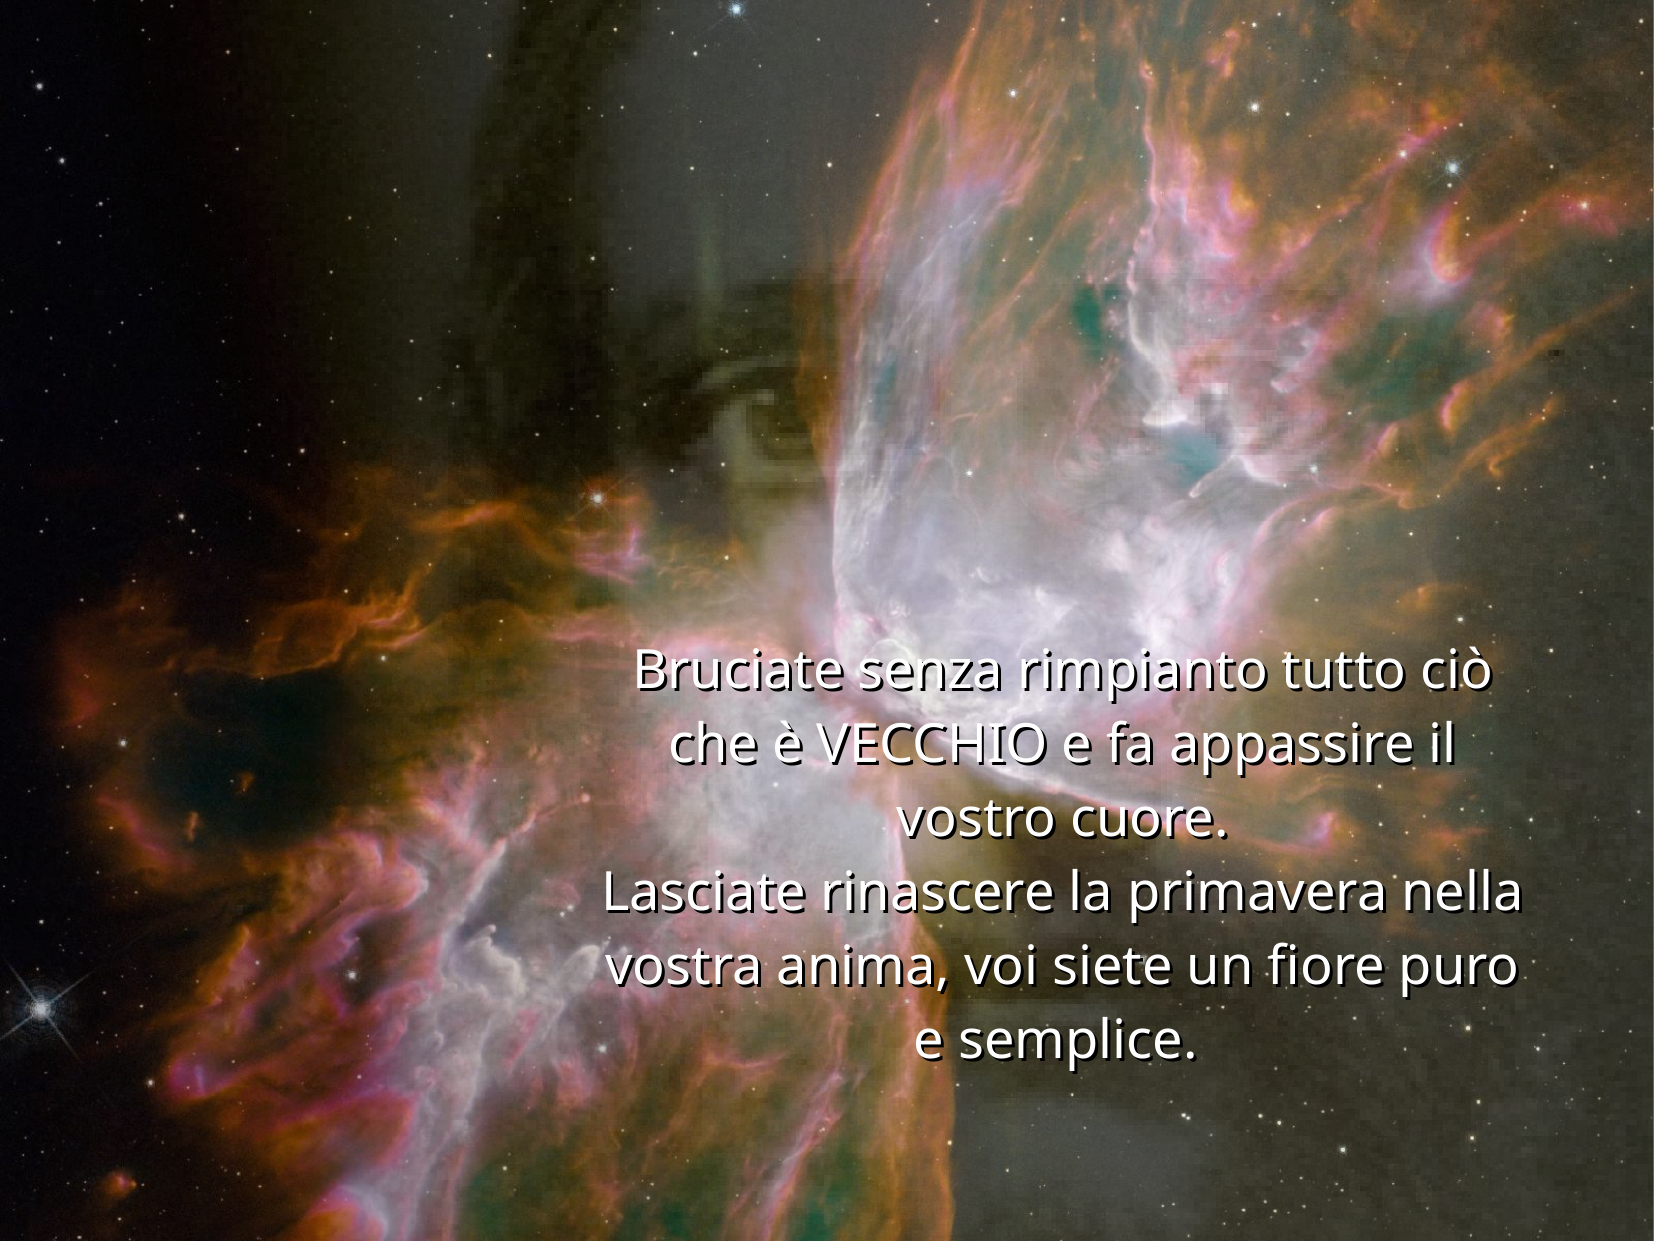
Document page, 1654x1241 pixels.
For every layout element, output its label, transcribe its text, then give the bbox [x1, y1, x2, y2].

picture [0, 0, 1654, 1241]
title Bruciate senza rimpianto tutto ciò che è VECCHIO e fa appassire il vostro cuore. Lasciate rinascere la primavera nella vostra anima, voi siete un fiore puro e semplice. [590, 641, 1536, 1063]
